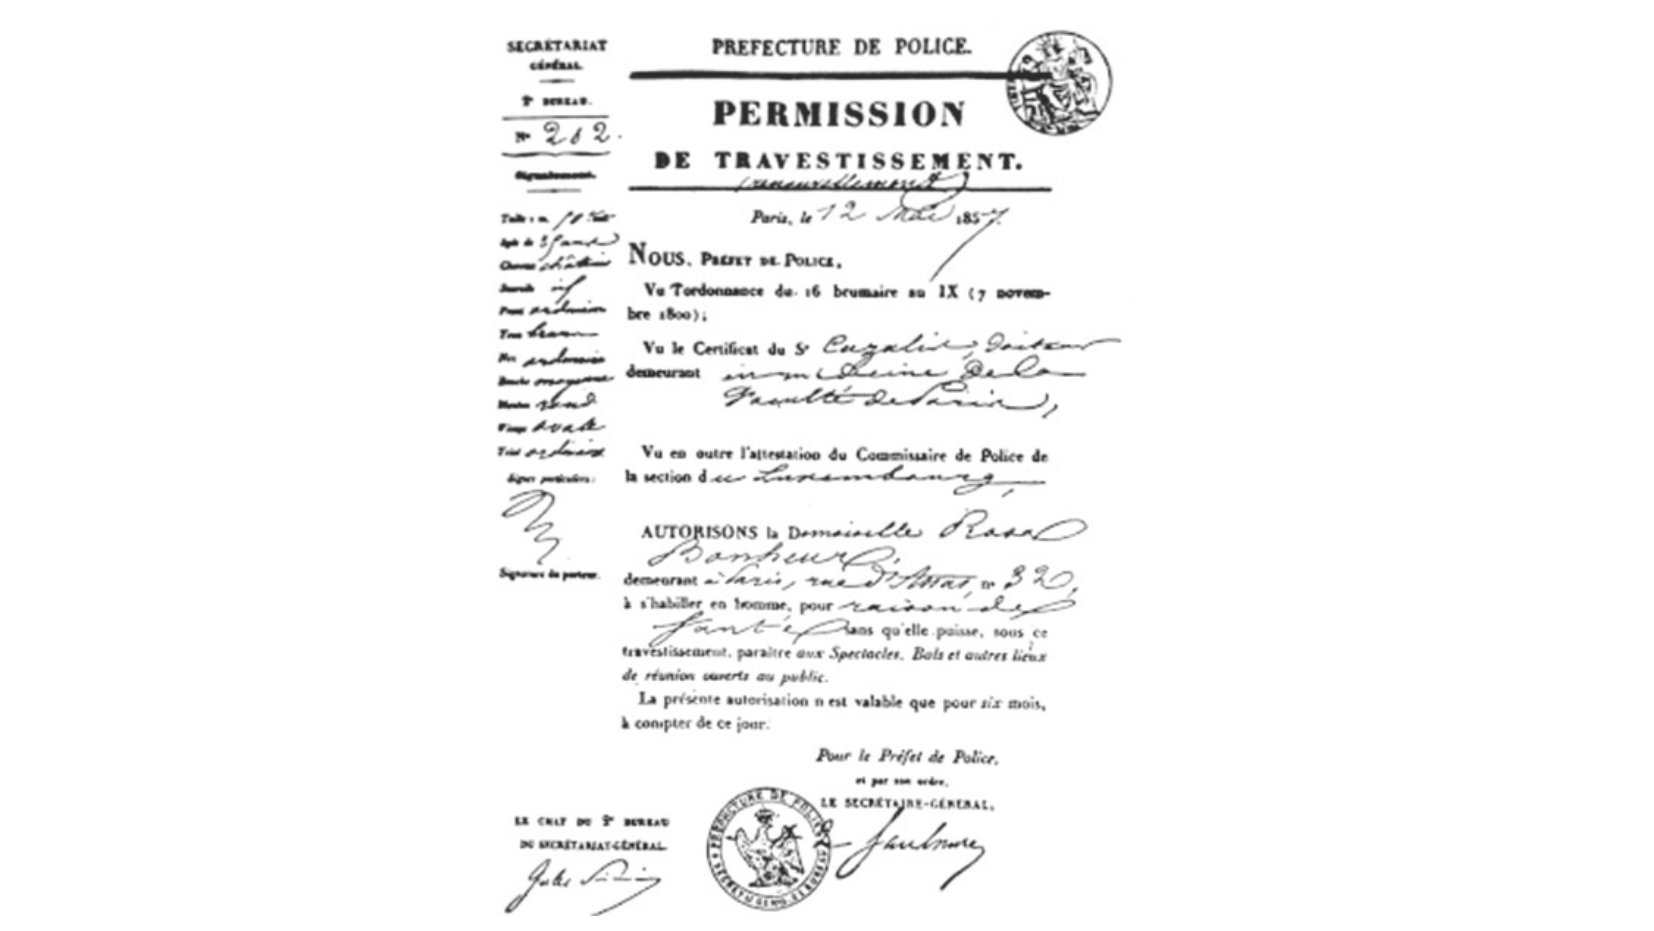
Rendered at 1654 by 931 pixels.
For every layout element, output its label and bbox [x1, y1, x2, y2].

picture [472, 14, 1133, 916]
